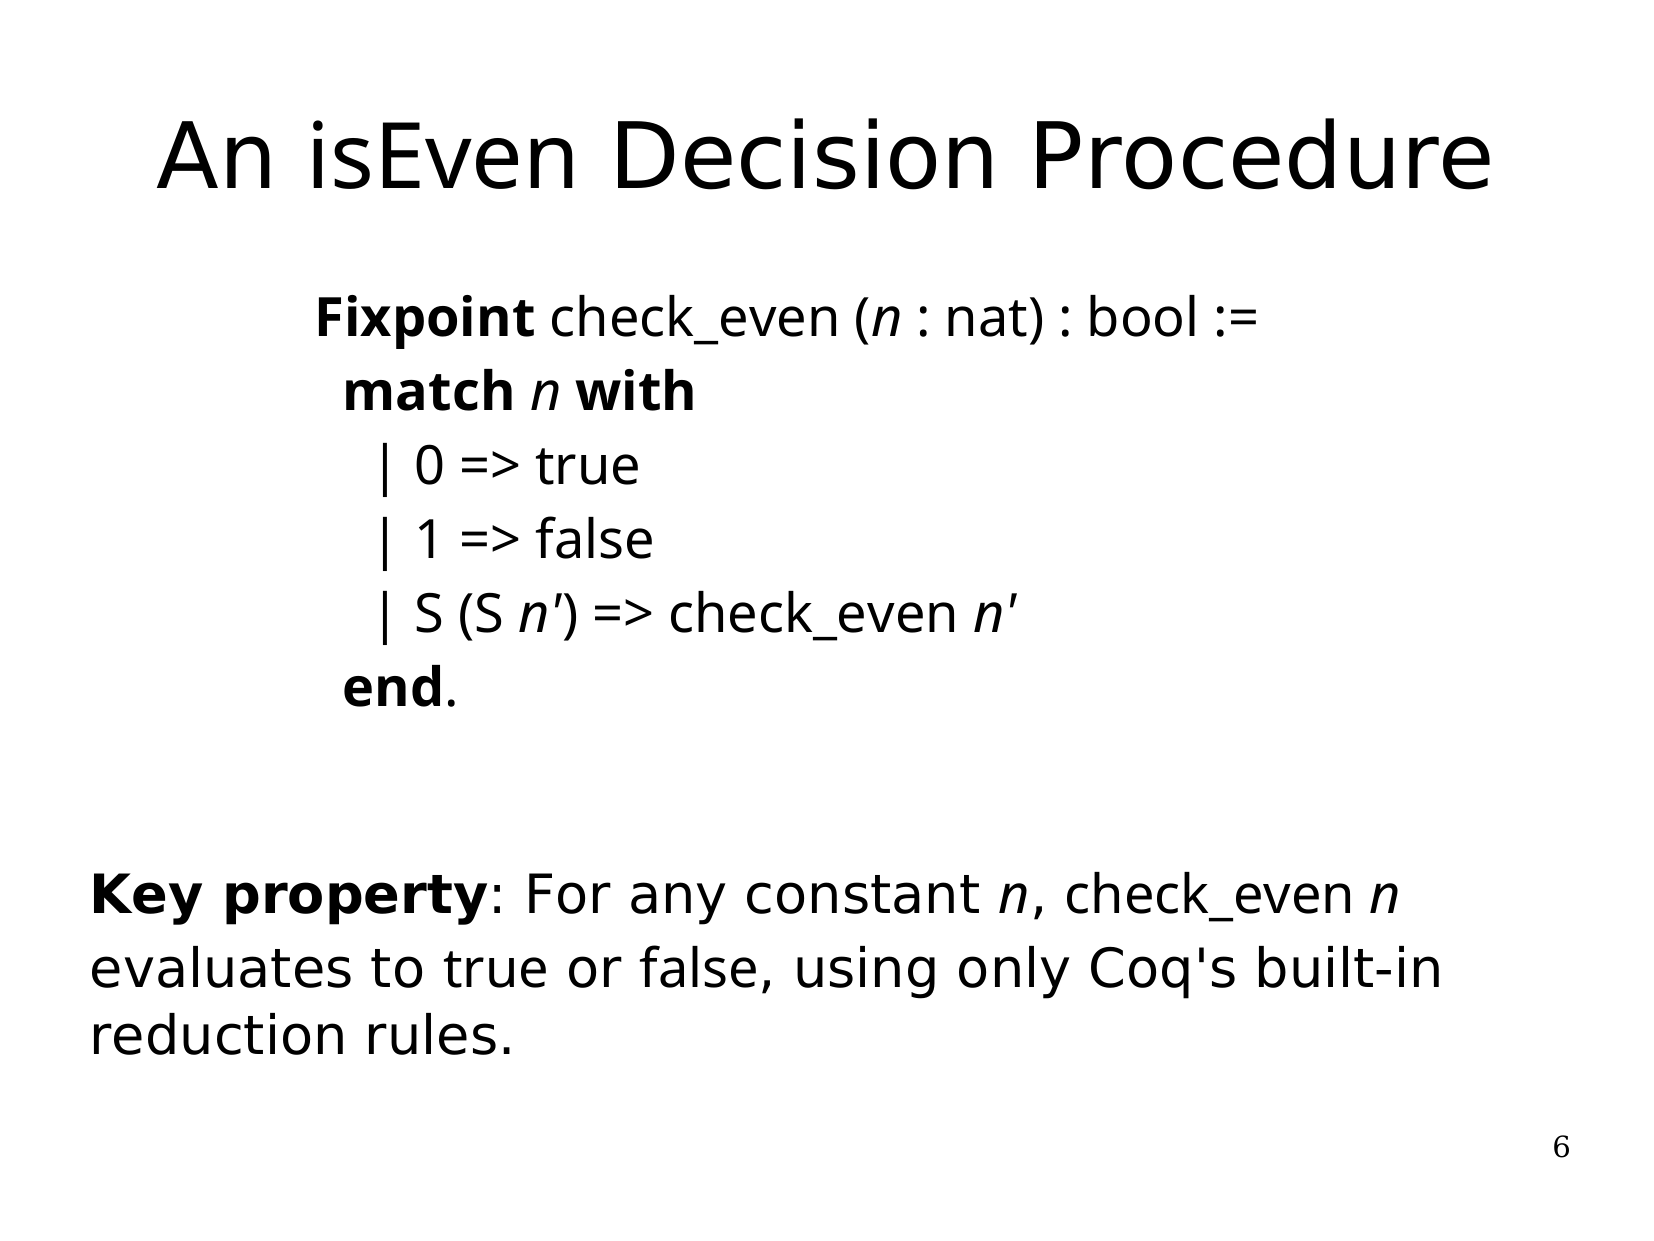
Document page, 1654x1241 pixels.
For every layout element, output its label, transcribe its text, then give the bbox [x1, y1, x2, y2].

text_box Key property: For any constant n, check_even n evaluates to true or false, using only Coq's built-in reduction rules. [75, 848, 1538, 1069]
title An isEven Decision Procedure [82, 56, 1571, 250]
text_box Fixpoint check_even (n : nat) : bool := match n with | 0 => true | 1 => false | S (S n') => check_even n' end. [300, 271, 1313, 725]
